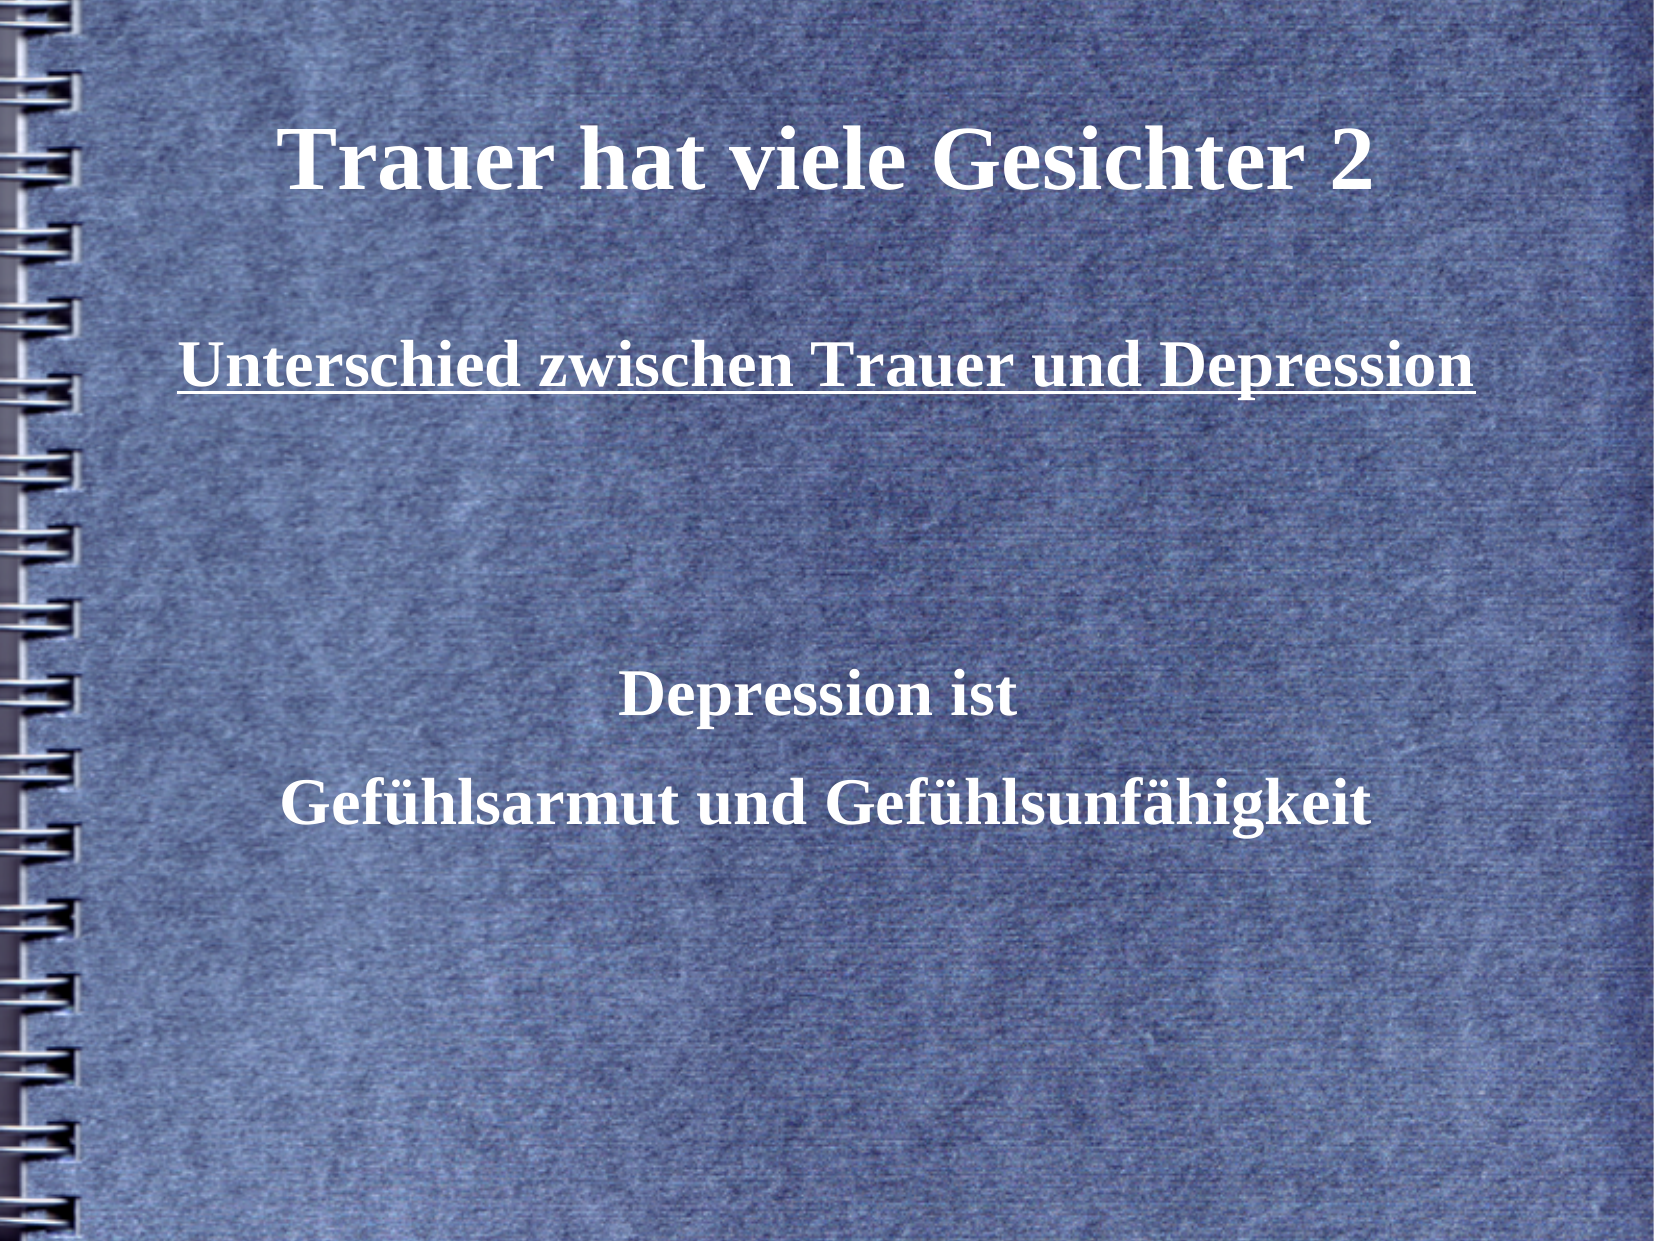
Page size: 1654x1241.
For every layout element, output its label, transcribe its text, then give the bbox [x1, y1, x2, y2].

subtitle Unterschied zwischen Trauer und Depression Depression ist Gefühlsarmut und Gefühlsunfähigkeit [82, 56, 1571, 1102]
picture [0, 0, 1654, 1241]
